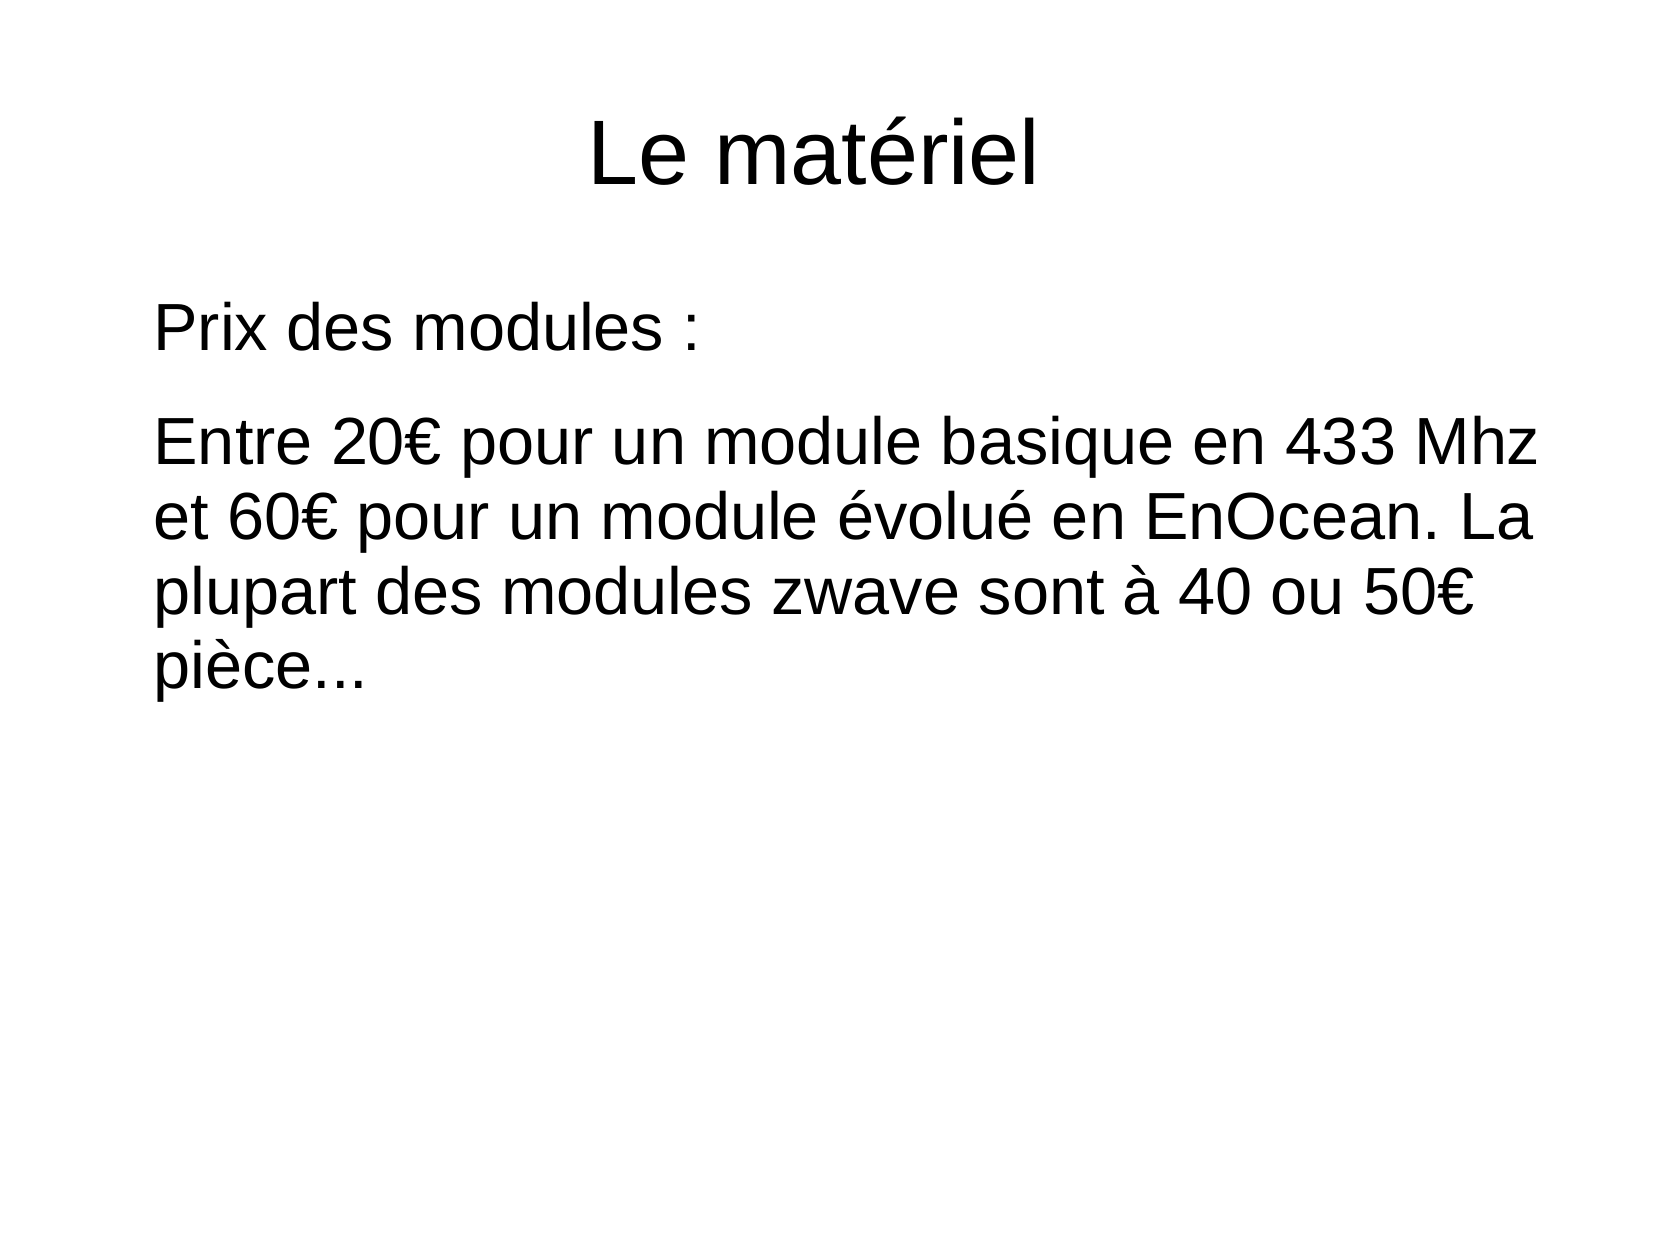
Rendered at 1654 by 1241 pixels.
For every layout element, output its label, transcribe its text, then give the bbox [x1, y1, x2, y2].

title Le matériel [82, 49, 1571, 257]
list Prix des modules : Entre 20€ pour un module basique en 433 Mhz et 60€ pour un module évolué en EnOcean. La plupart des modules zwave sont à 40 ou 50€ pièce... [82, 290, 1571, 1158]
